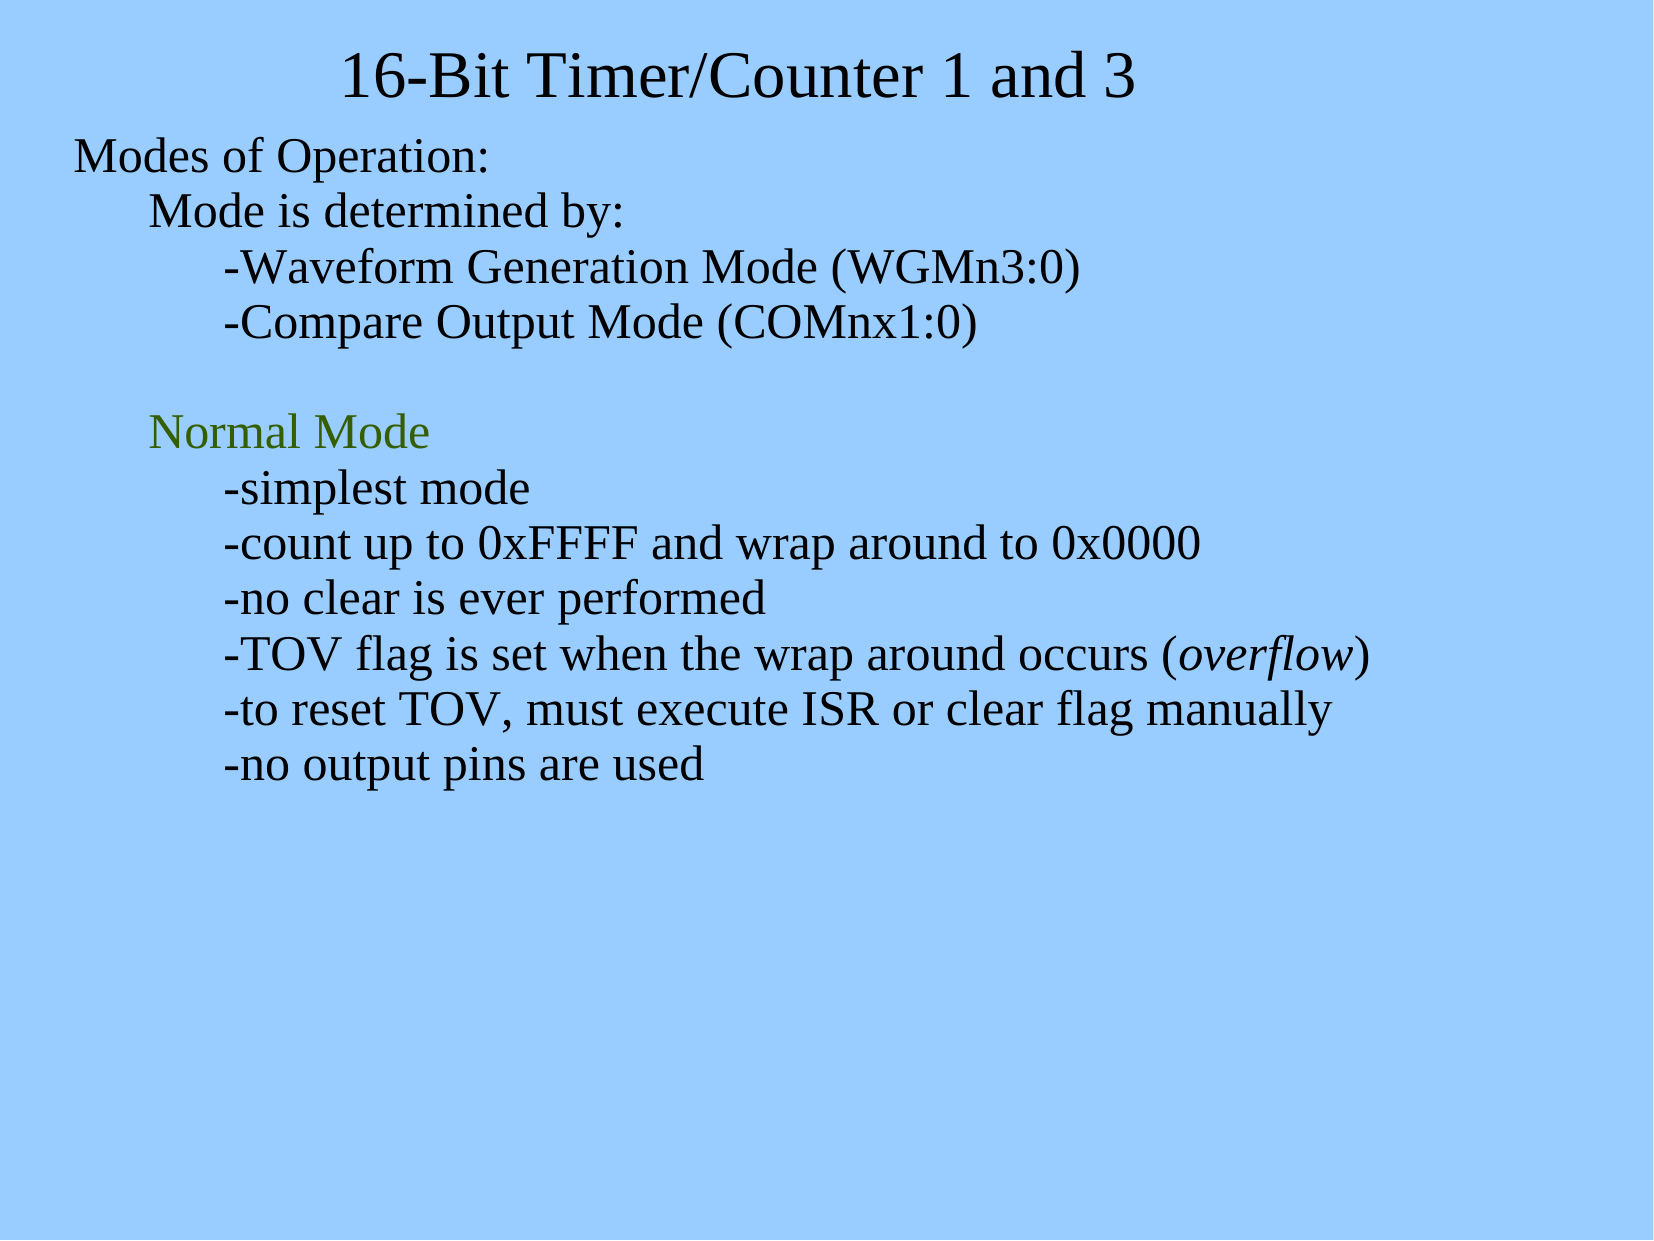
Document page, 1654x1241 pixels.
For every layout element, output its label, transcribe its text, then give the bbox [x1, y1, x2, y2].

text_box Modes of Operation: Mode is determined by: -Waveform Generation Mode (WGMn3:0) -Compare Output Mode (COMnx1:0) Normal Mode -simplest mode -count up to 0xFFFF and wrap around to 0x0000 -no clear is ever performed -TOV flag is set when the wrap around occurs (overflow) -to reset TOV, must execute ISR or clear flag manually -no output pins are used [73, 128, 1574, 1201]
text_box [82, 212, 1549, 826]
text_box 16-Bit Timer/Counter 1 and 3 [339, 38, 1201, 113]
